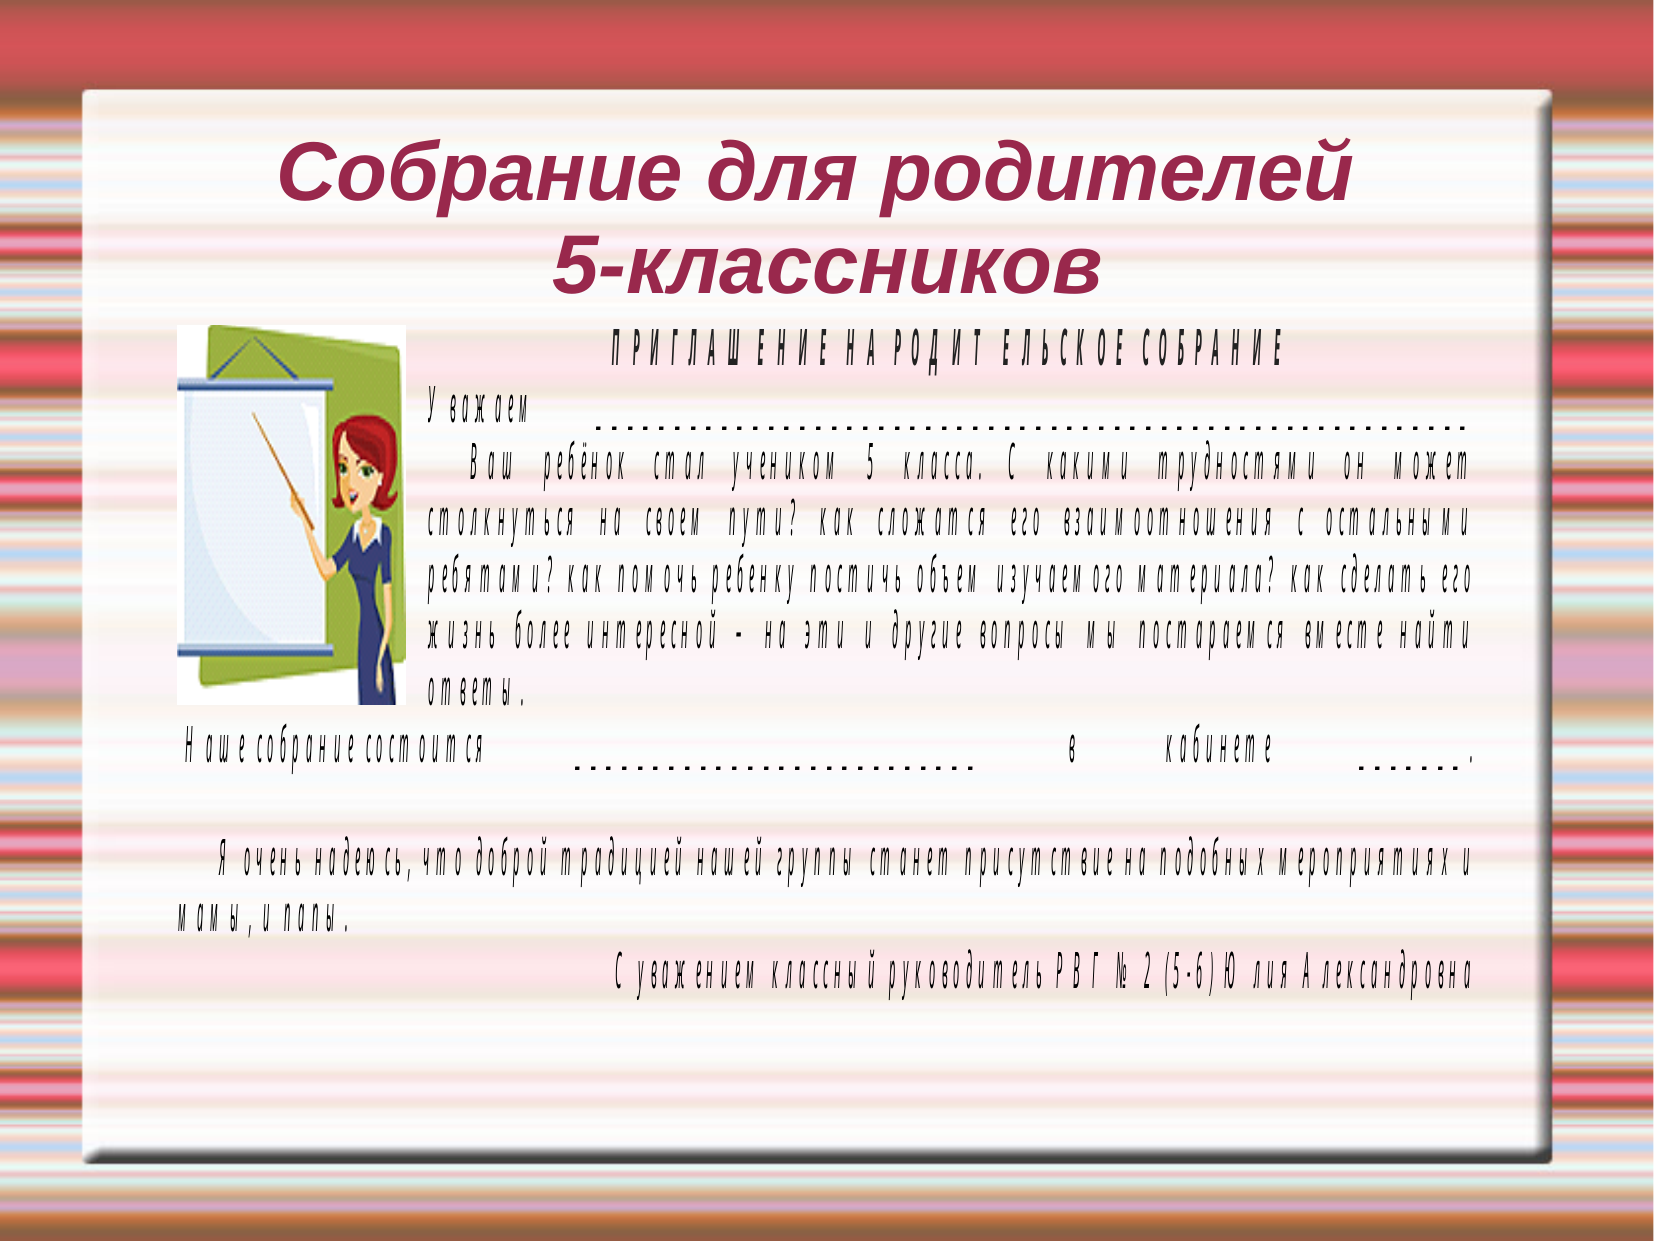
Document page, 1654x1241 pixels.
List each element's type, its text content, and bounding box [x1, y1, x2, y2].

title Собрание для родителей 5-классников [121, 122, 1534, 315]
picture [0, 0, 1654, 1241]
